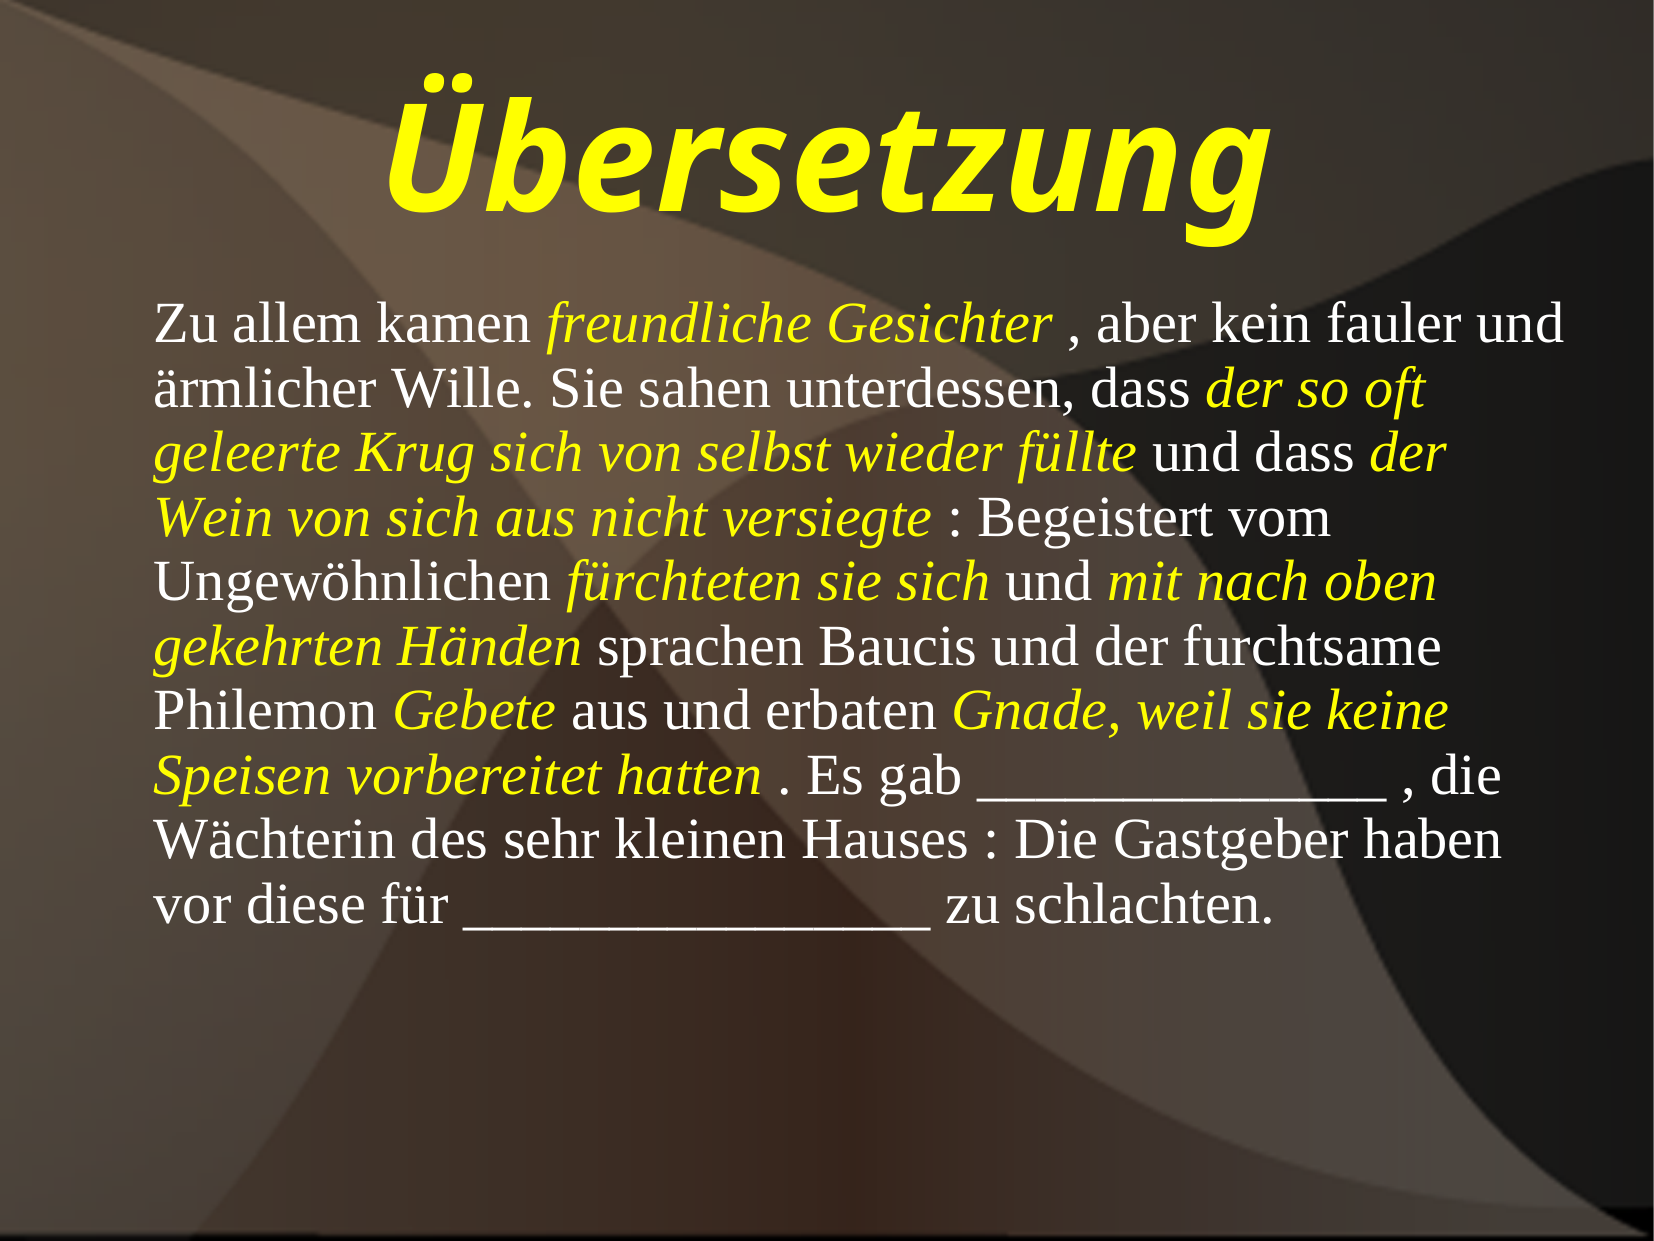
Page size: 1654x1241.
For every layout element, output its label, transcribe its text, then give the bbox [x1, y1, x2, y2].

list Zu allem kamen freundliche Gesichter , aber kein fauler und ärmlicher Wille. Sie sahen unterdessen, dass der so oft geleerte Krug sich von selbst wieder füllte und dass der Wein von sich aus nicht versiegte : Begeistert vom Ungewöhnlichen fürchteten sie sich und mit nach oben gekehrten Händen sprachen Baucis und der furchtsame Philemon Gebete aus und erbaten Gnade, weil sie keine Speisen vorbereitet hatten . Es gab ______________ , die Wächterin des sehr kleinen Hauses : Die Gastgeber haben vor diese für ________________ zu schlachten. [82, 290, 1572, 1109]
picture [0, 0, 1654, 1241]
title Übersetzung [82, 49, 1571, 257]
